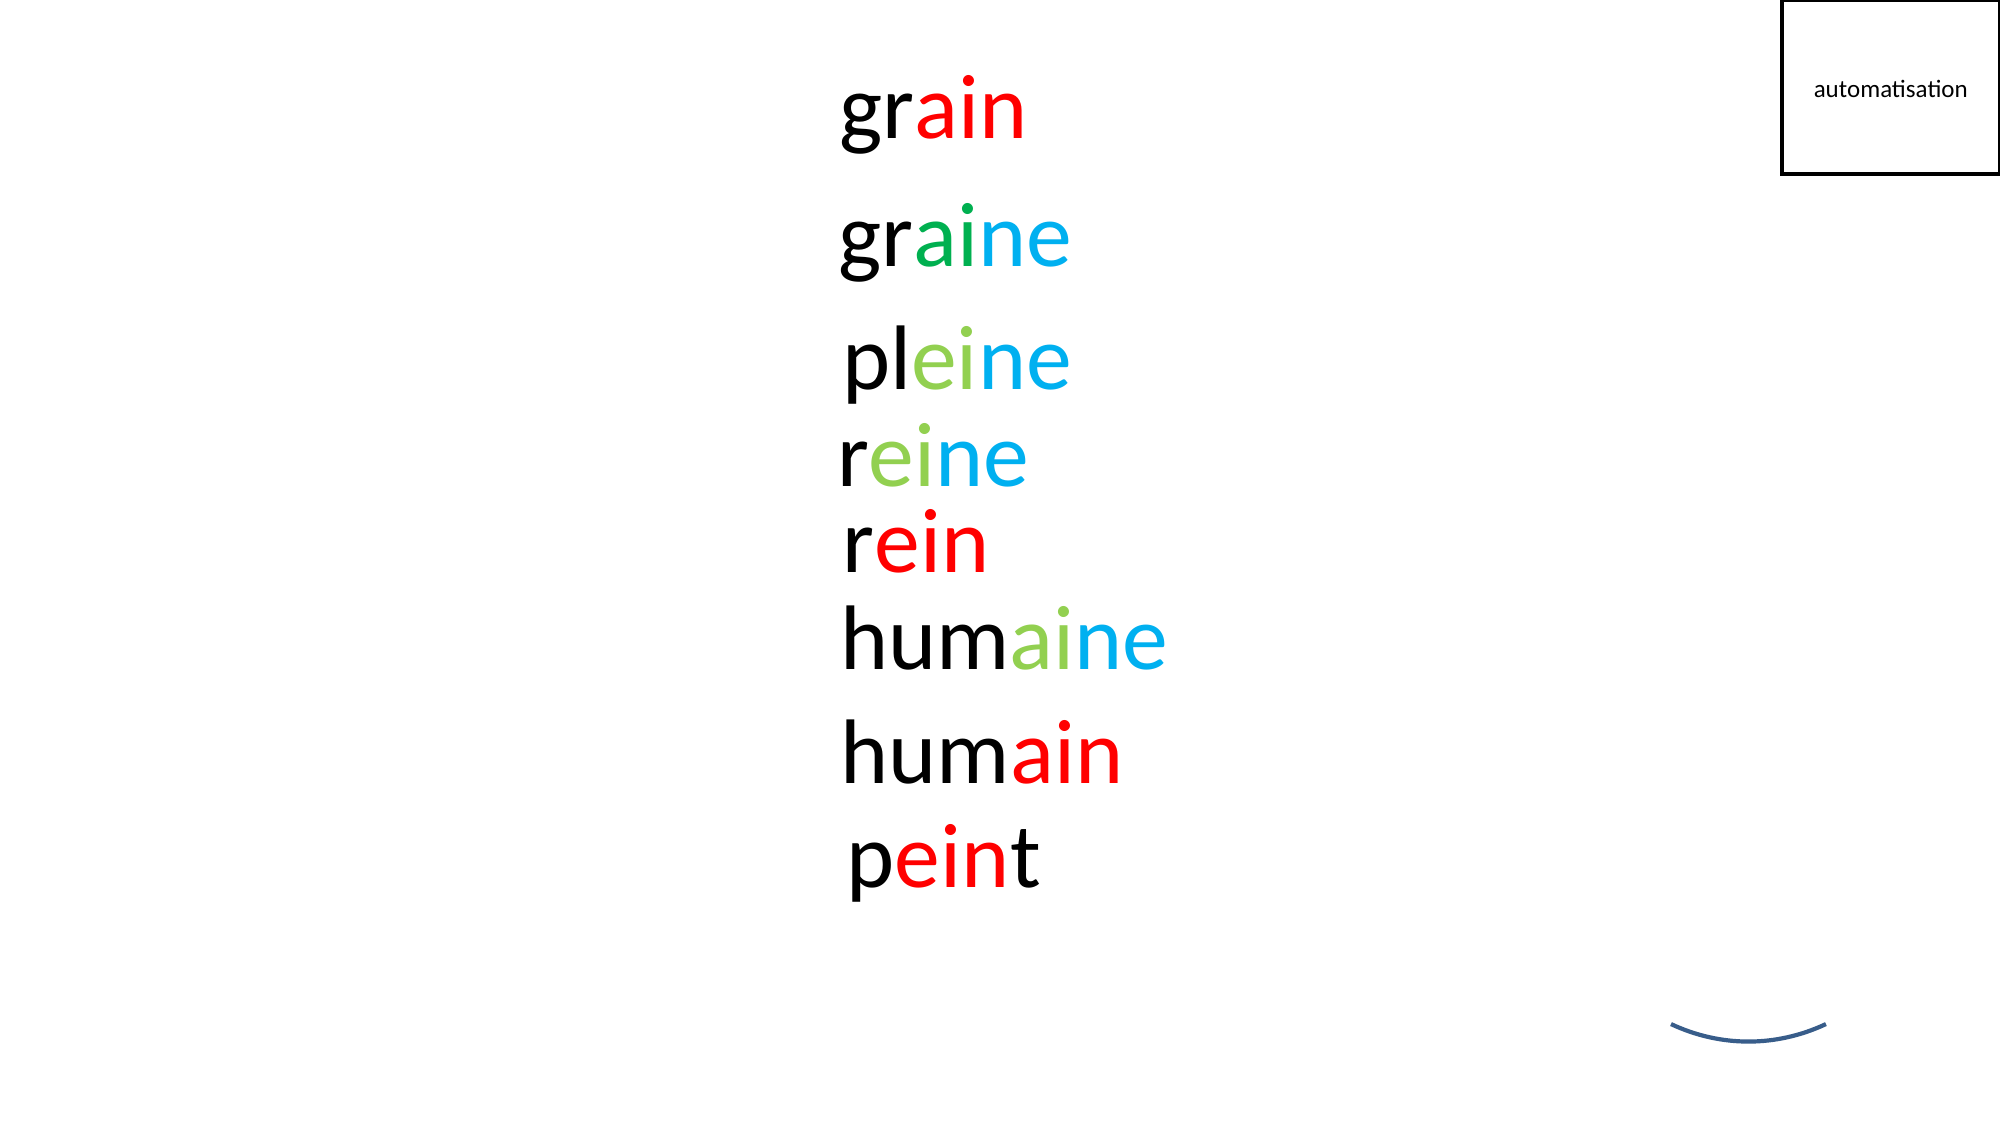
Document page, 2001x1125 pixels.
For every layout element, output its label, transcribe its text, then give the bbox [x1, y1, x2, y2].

text_box rein [703, 456, 1129, 615]
text_box humaine [791, 553, 1217, 712]
text_box reine [721, 376, 1146, 523]
text_box automatisation [1782, 0, 2000, 174]
text_box graine [732, 156, 1158, 303]
text_box grain [721, 28, 1146, 176]
text_box humain [769, 692, 1195, 816]
text_box peint [721, 777, 1146, 925]
text_box pleine [744, 279, 1170, 426]
